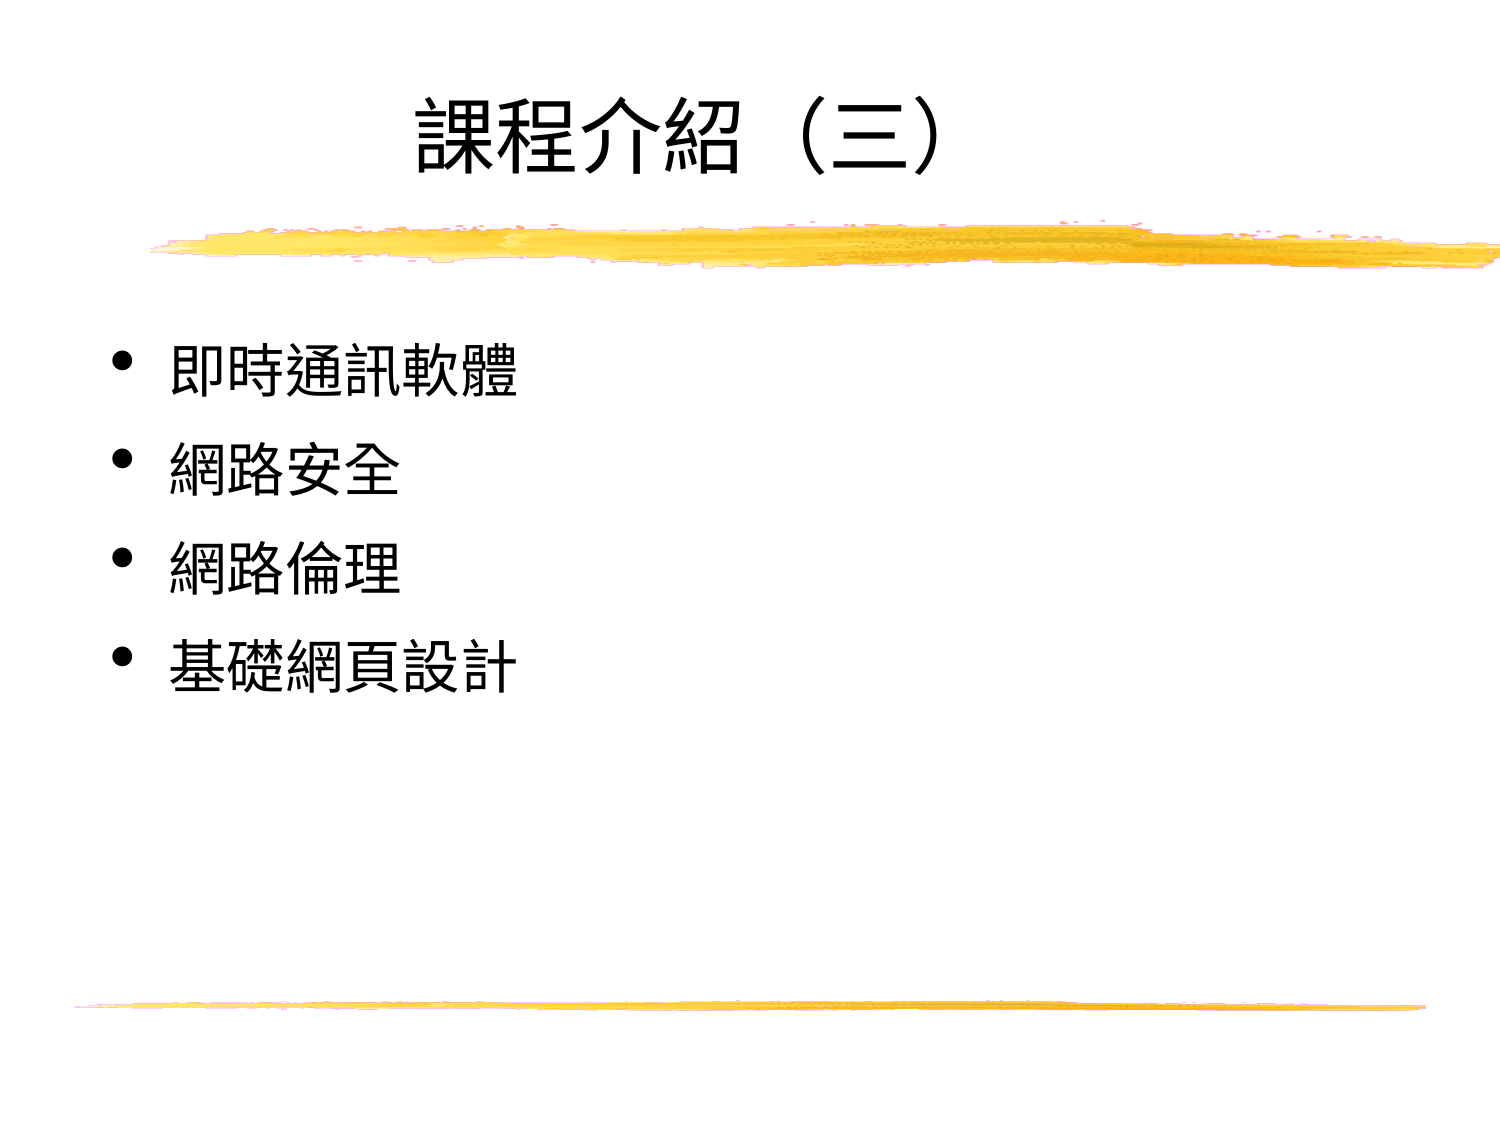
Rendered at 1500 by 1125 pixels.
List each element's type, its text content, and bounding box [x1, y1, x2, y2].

list 即時通訊軟體 網路安全 網路倫理 基礎網頁設計 [112, 324, 1388, 986]
picture [150, 215, 1500, 279]
picture [75, 999, 1426, 1013]
title 課程介紹（三） [66, 44, 1342, 218]
